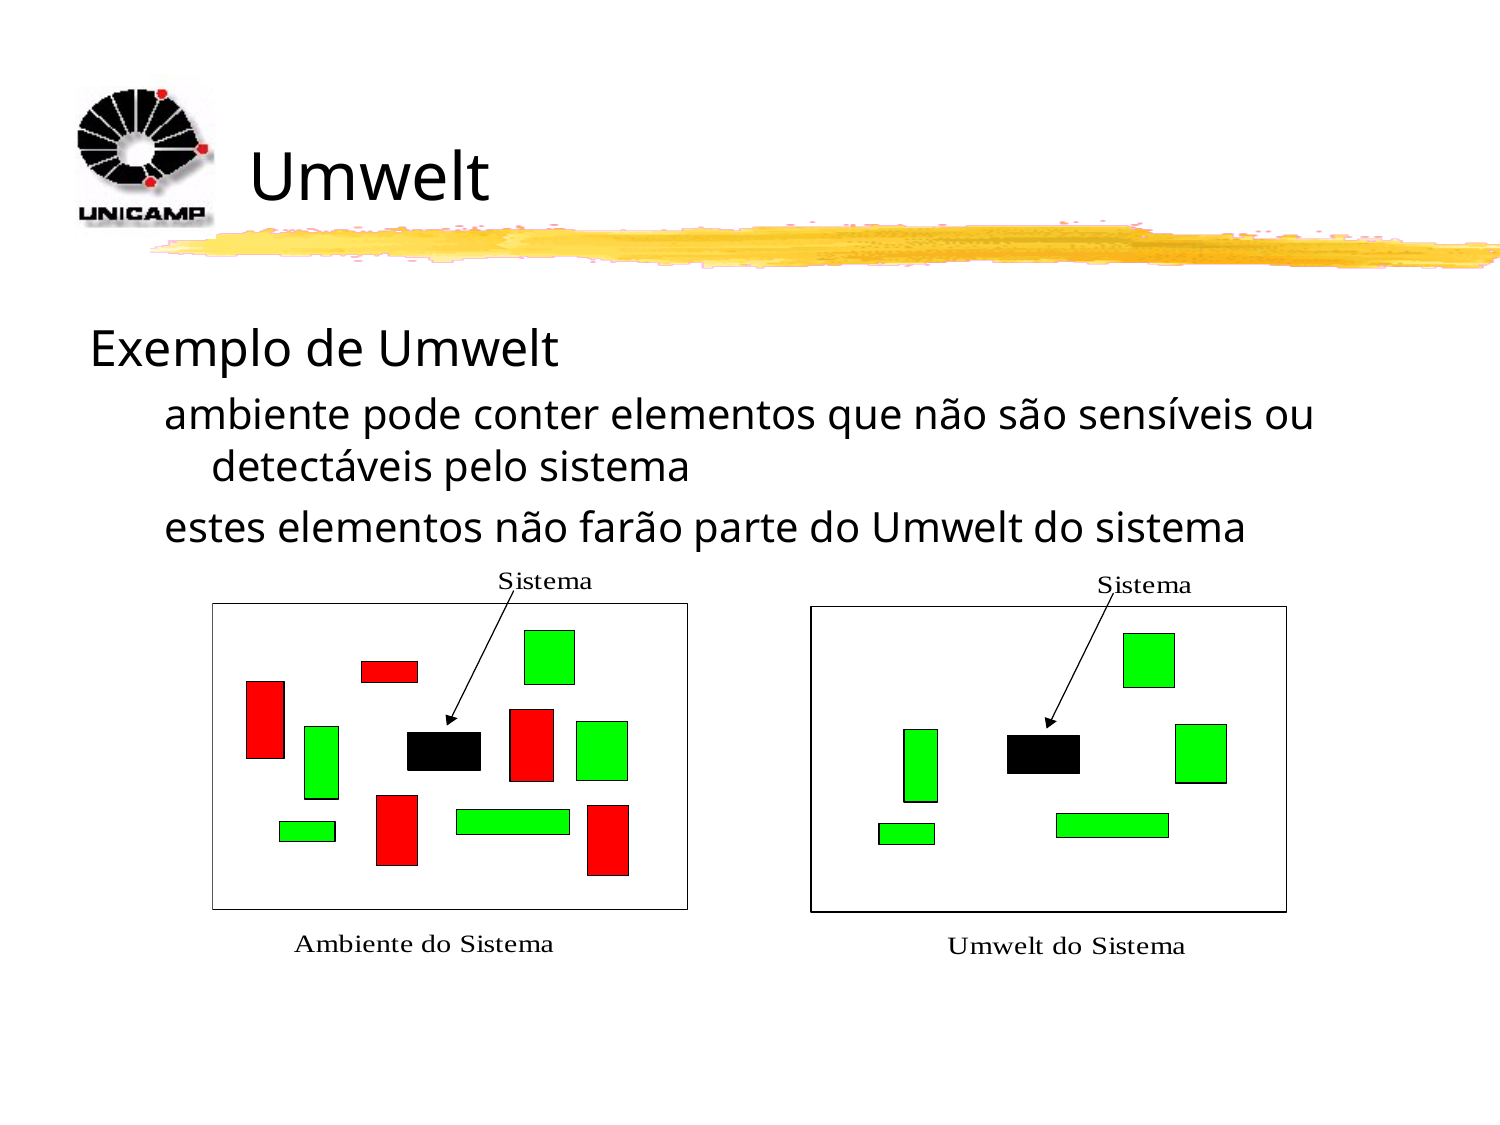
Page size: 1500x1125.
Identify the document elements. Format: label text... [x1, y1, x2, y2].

title Umwelt [233, 37, 1434, 225]
list Exemplo de Umwelt ambiente pode conter elementos que não são sensíveis ou detectáveis pelo sistema estes elementos não farão parte do Umwelt do sistema [74, 309, 1417, 994]
picture [75, 74, 1500, 279]
chart [212, 562, 1288, 974]
